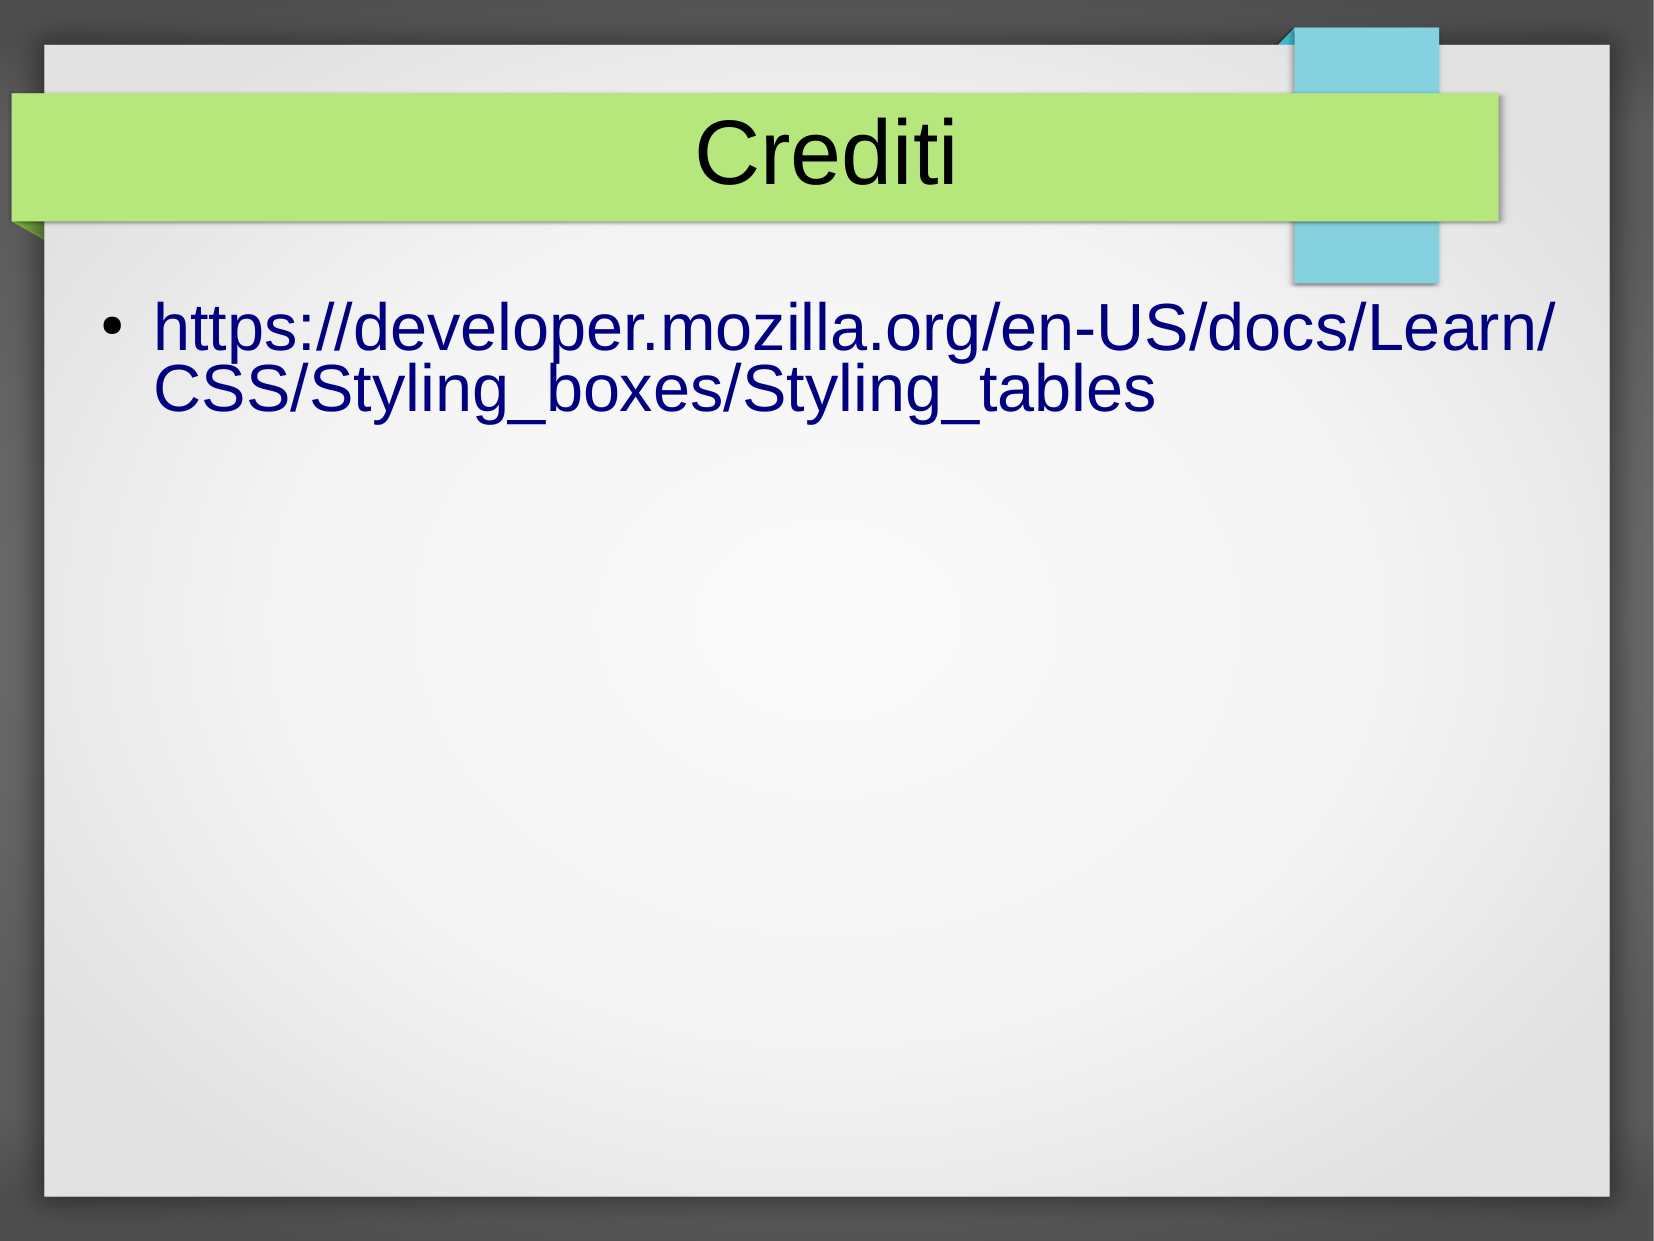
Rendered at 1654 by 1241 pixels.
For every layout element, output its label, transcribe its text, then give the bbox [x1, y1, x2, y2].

picture [0, 0, 1654, 1241]
list https://developer.mozilla.org/en-US/docs/Learn/CSS/Styling_boxes/Styling_tables [82, 290, 1571, 1010]
title Crediti [82, 49, 1571, 257]
